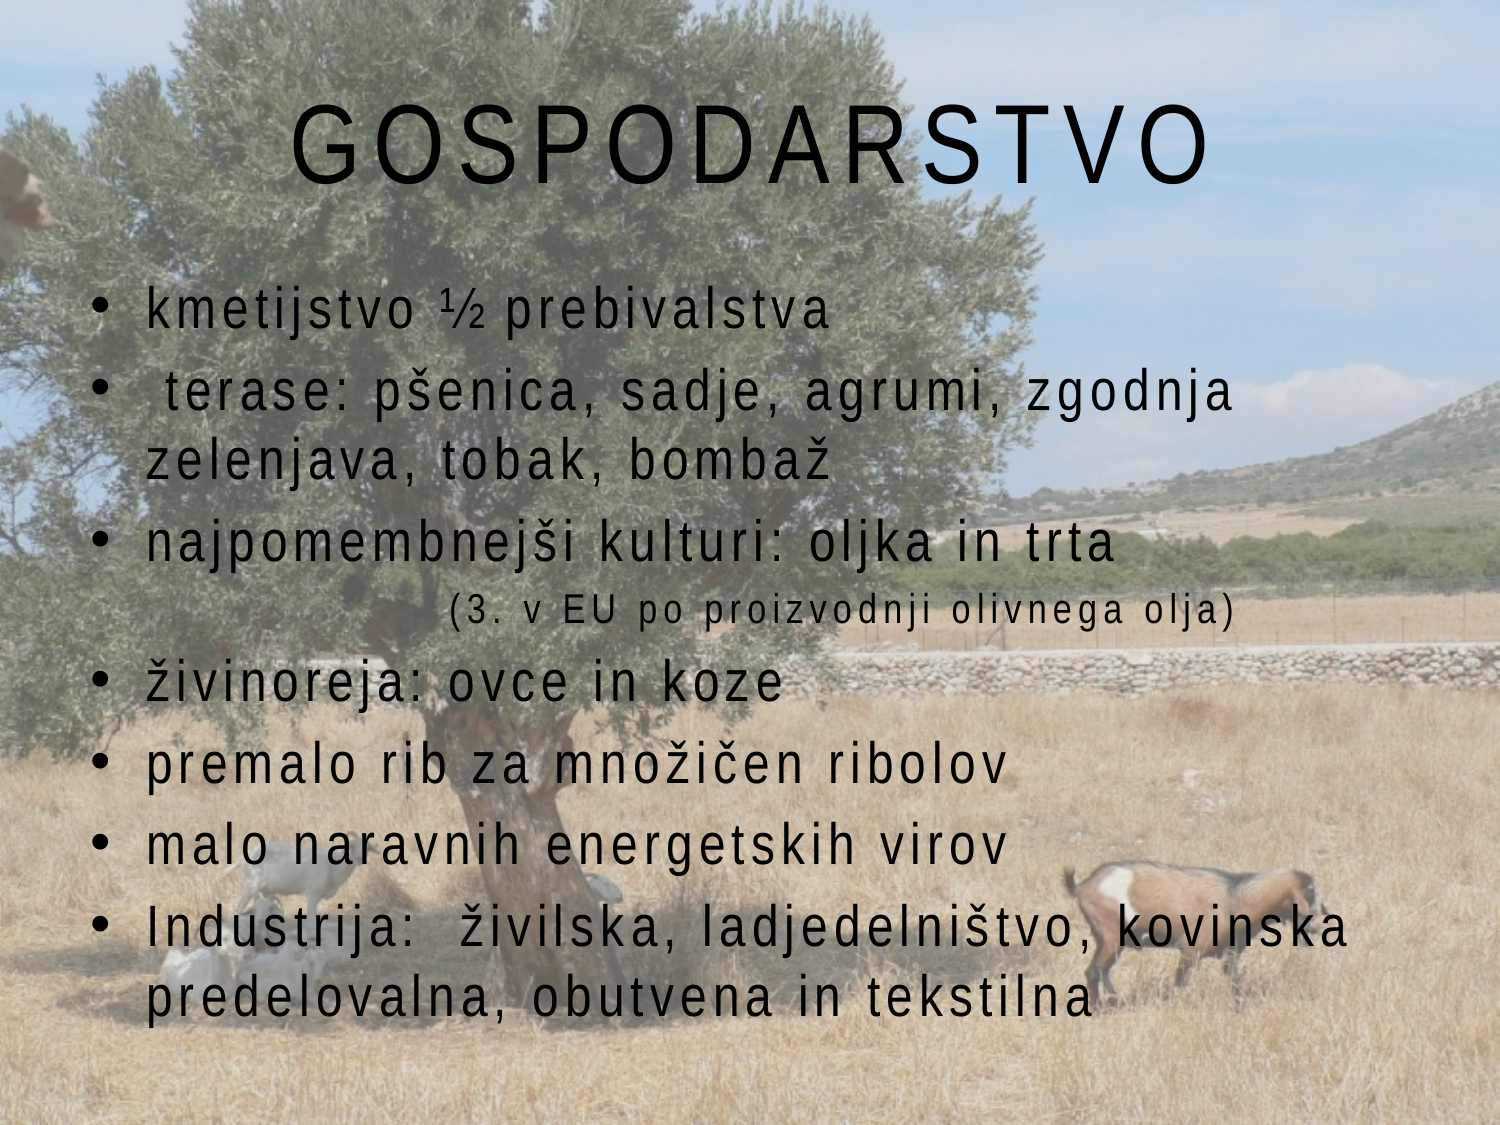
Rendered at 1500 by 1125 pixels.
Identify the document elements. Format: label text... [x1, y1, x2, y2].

list kmetijstvo ½ prebivalstva terase: pšenica, sadje, agrumi, zgodnja zelenjava, tobak, bombaž najpomembnejši kulturi: oljka in trta (3. v EU po proizvodnji olivnega olja) živinoreja: ovce in koze premalo rib za množičen ribolov malo naravnih energetskih virov Industrija: živilska, ladjedelništvo, kovinska predelovalna, obutvena in tekstilna [75, 262, 1459, 1036]
title GOSPODARSTVO [75, 45, 1425, 233]
picture [0, 0, 1500, 1125]
